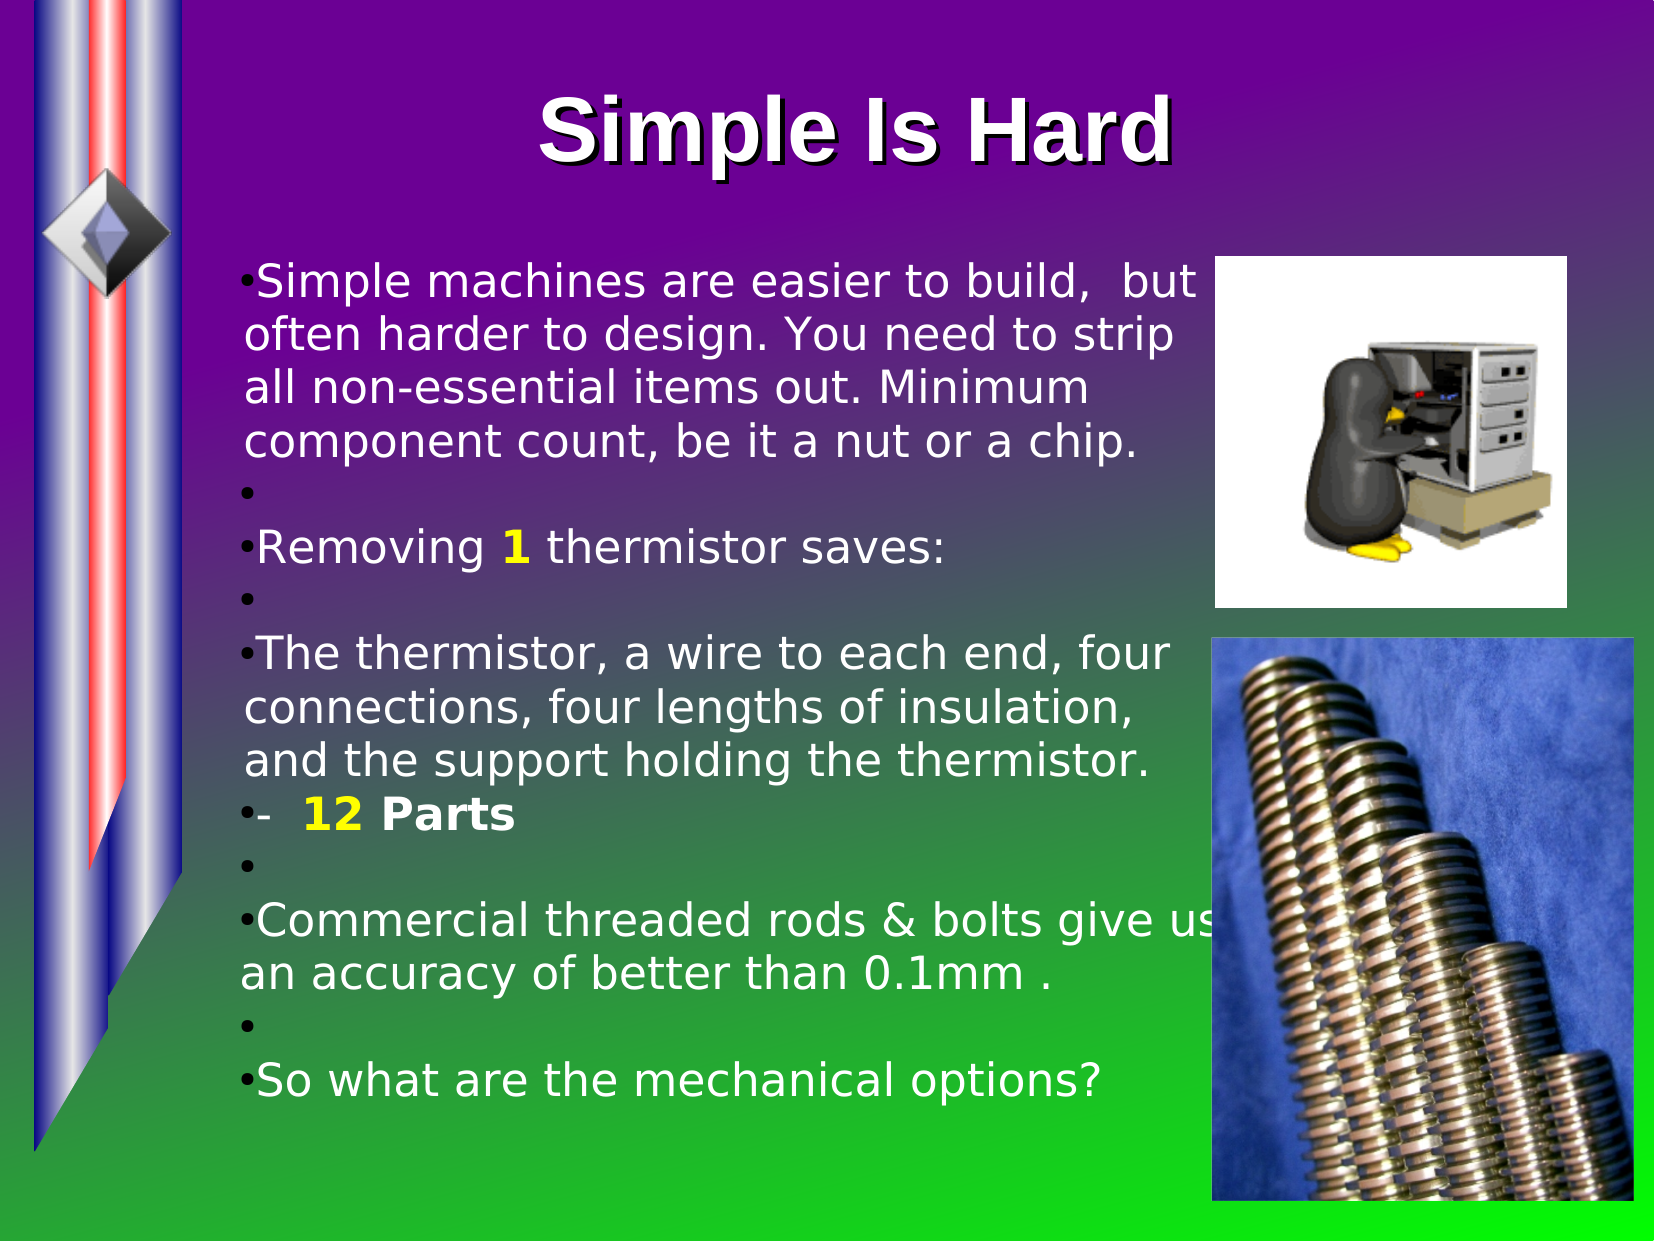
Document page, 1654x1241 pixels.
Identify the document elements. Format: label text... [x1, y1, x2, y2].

picture [40, 165, 174, 299]
title Simple Is Hard [123, 26, 1536, 234]
subtitle Simple machines are easier to build, but often harder to design. You need to strip all non-essential items out. Minimum component count, be it a nut or a chip. Removing 1 thermistor saves: The thermistor, a wire to each end, four connections, four lengths of insulation, and the support holding the thermistor. - 12 Parts Commercial threaded rods & bolts give us an accuracy of better than 0.1mm . So what are the mechanical options? [204, 254, 1548, 1107]
picture [1215, 256, 1567, 608]
picture [1211, 637, 1634, 1201]
